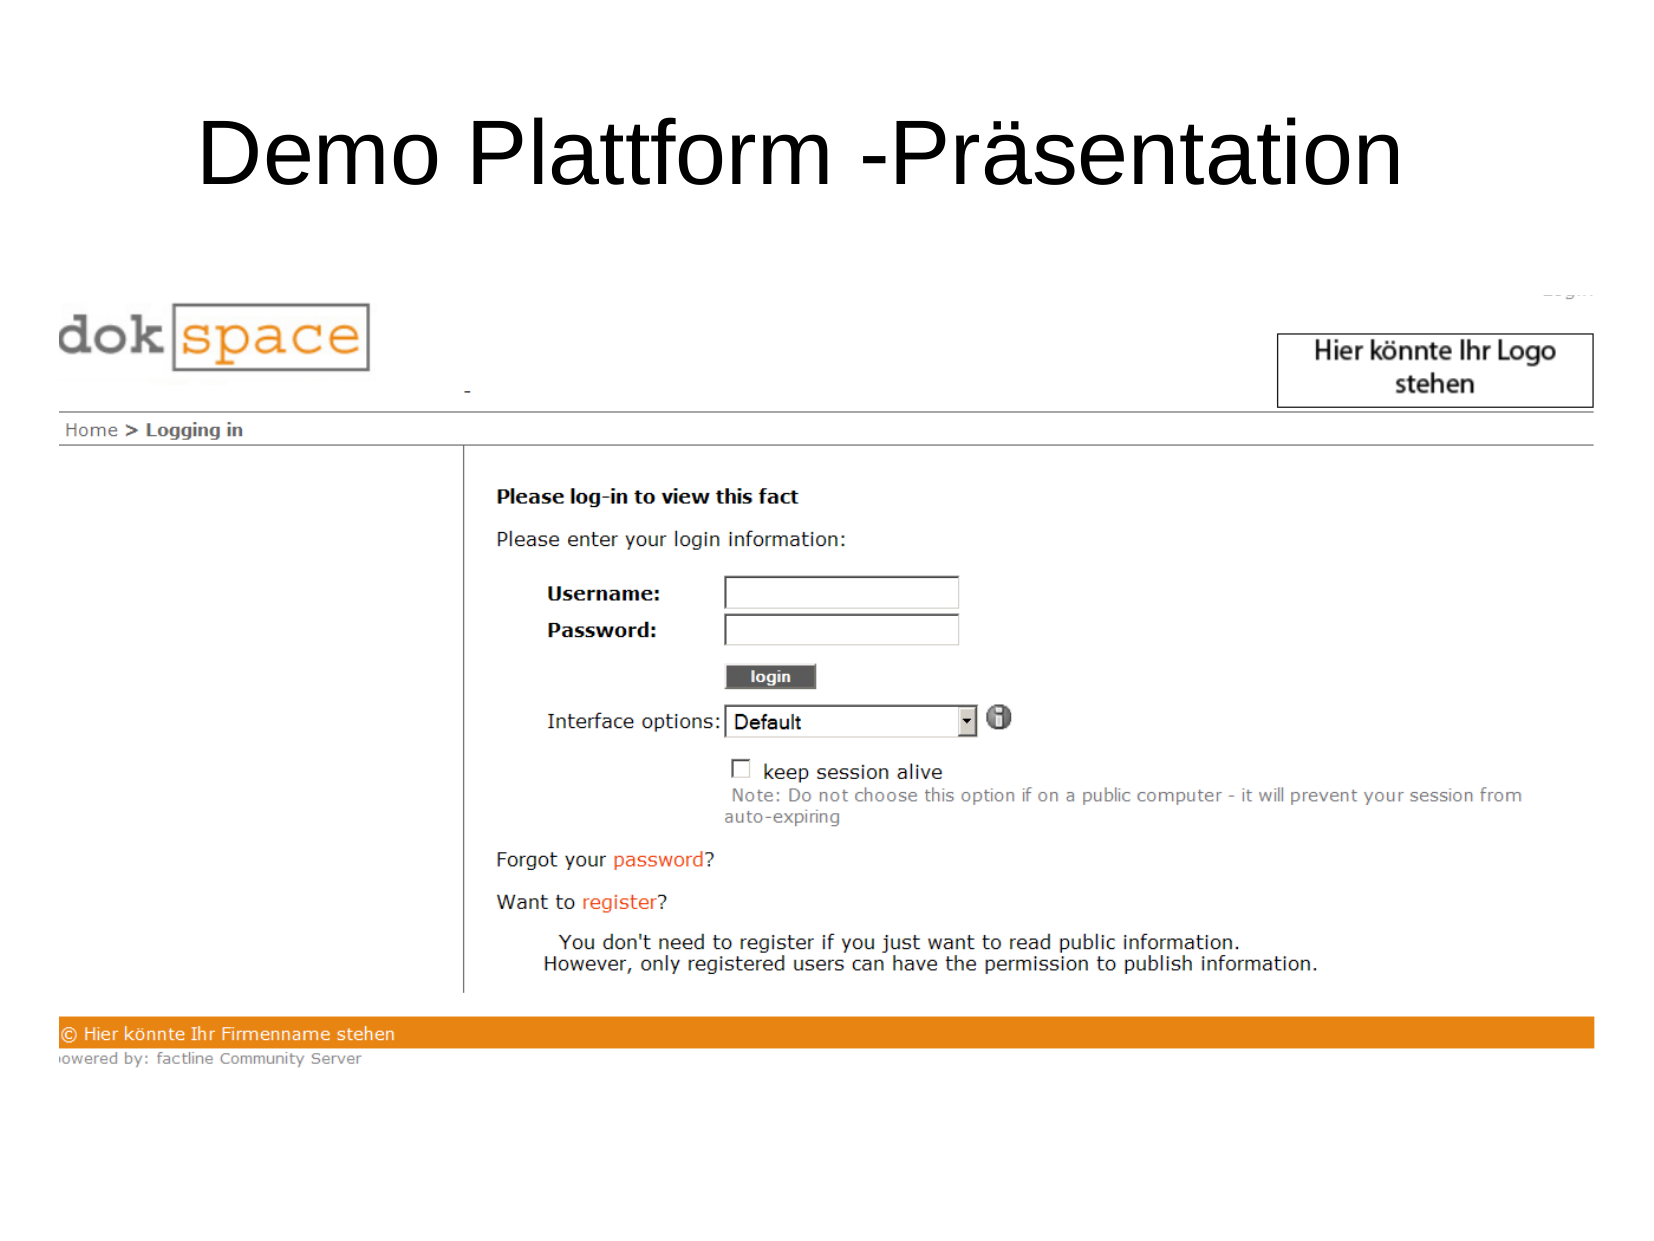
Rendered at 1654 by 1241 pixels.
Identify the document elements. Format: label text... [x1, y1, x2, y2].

picture [59, 295, 1595, 1093]
title Demo Plattform -Präsentation [82, 56, 1571, 250]
